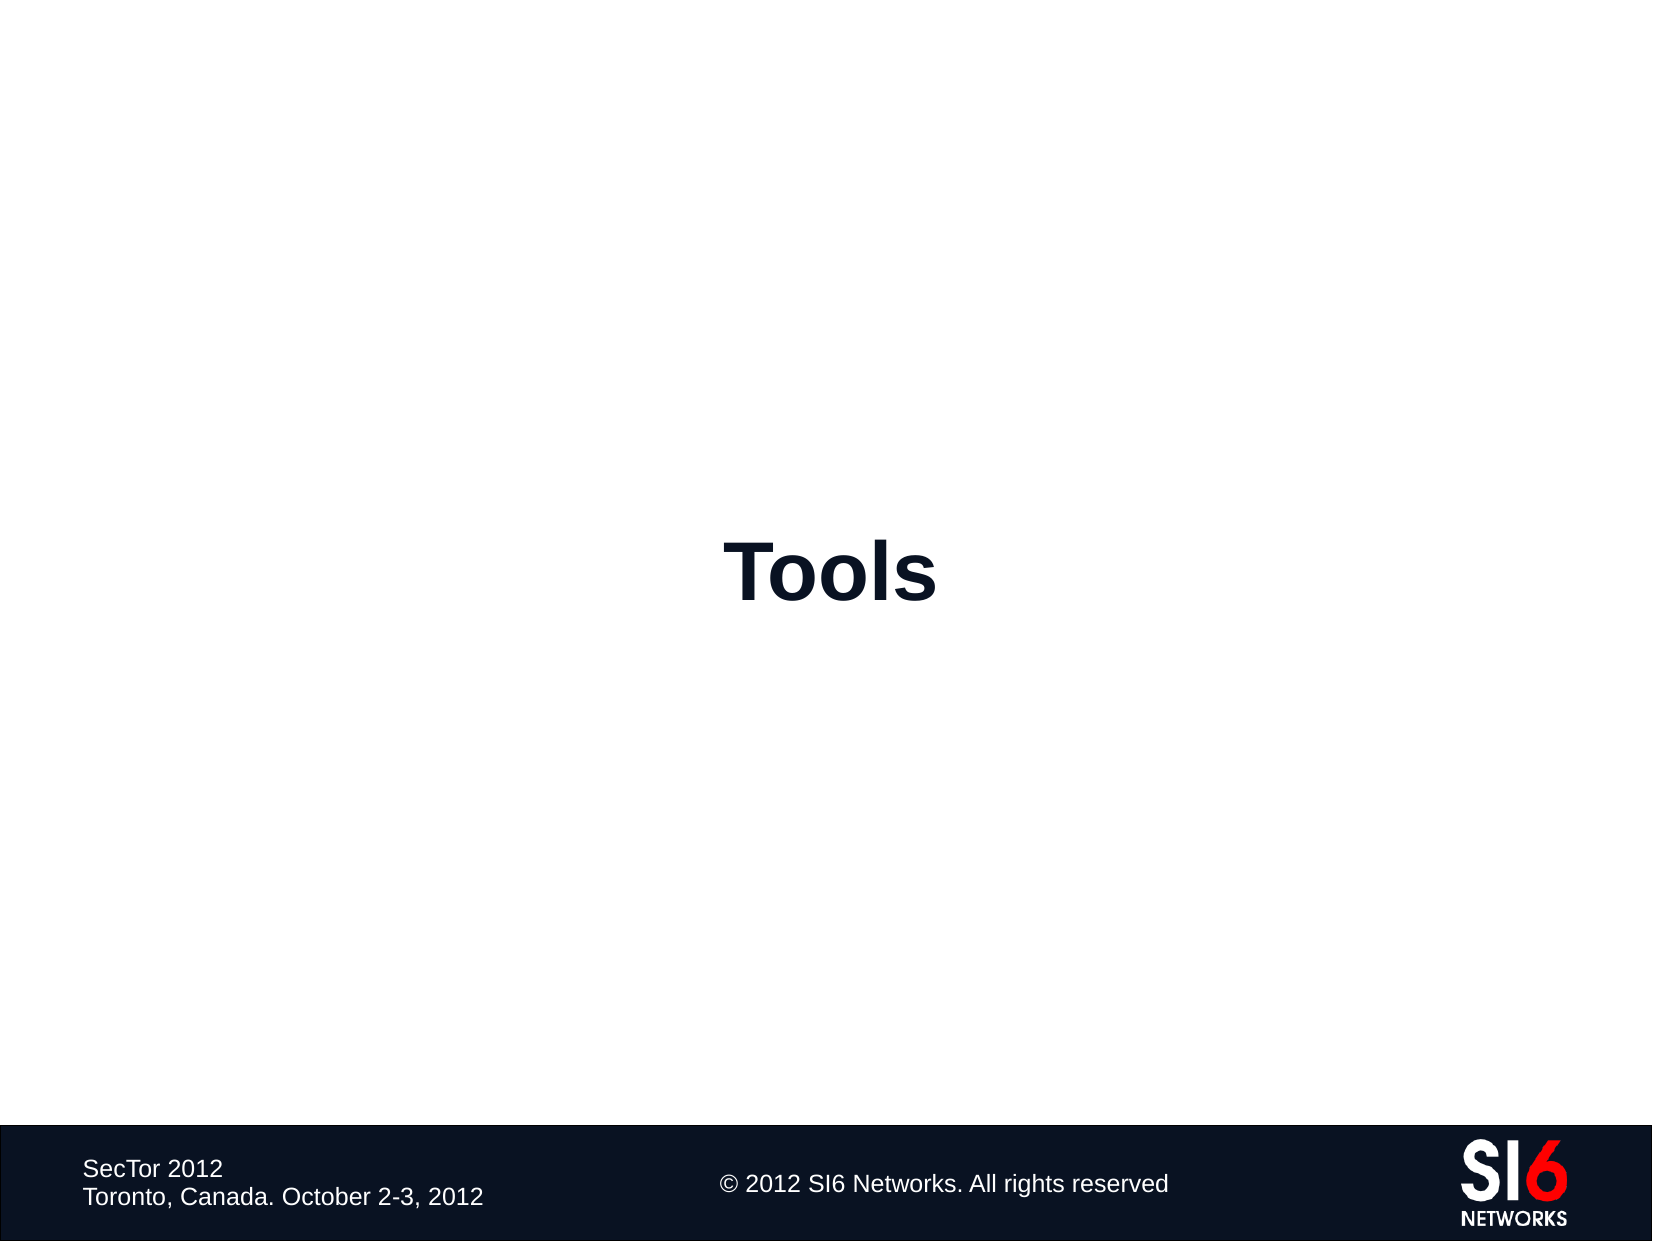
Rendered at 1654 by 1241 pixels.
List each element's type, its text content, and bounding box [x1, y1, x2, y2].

title Tools [86, 467, 1576, 676]
picture [1461, 1139, 1567, 1226]
